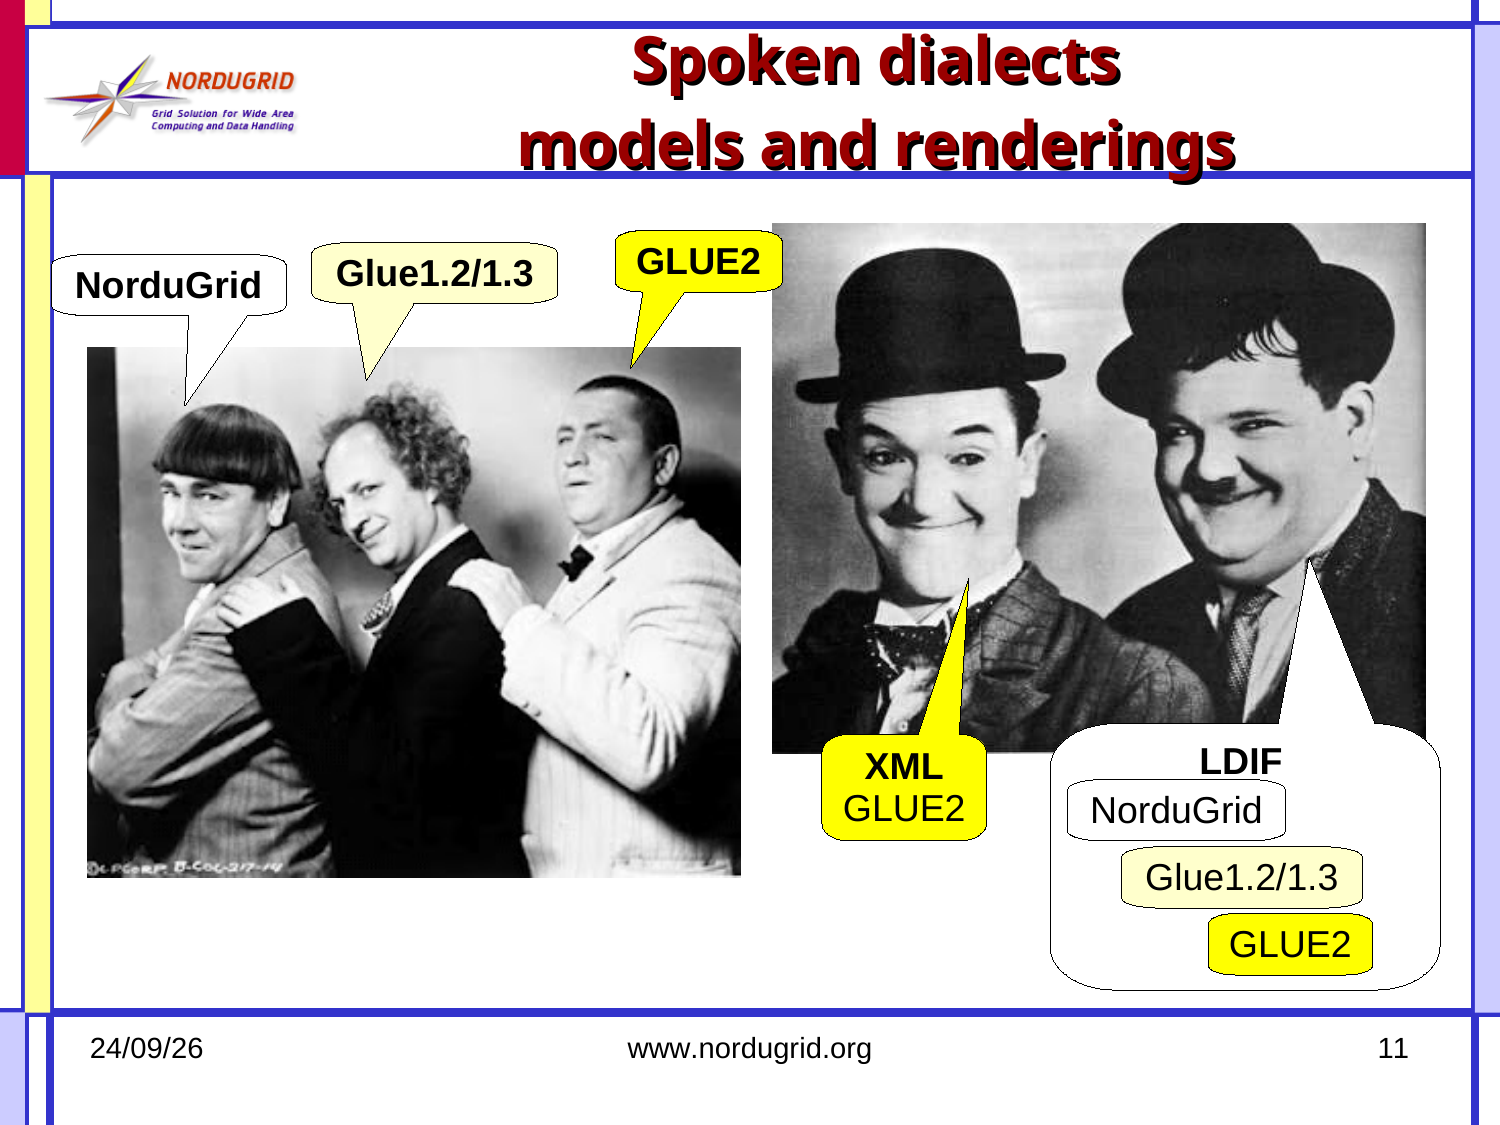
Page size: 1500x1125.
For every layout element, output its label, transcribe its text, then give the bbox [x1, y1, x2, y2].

text_box Glue1.2/1.3 [311, 242, 558, 381]
text_box NorduGrid [1067, 779, 1286, 841]
text_box XML GLUE2 [821, 578, 987, 841]
picture [40, 49, 301, 148]
text_box Glue1.2/1.3 [1121, 846, 1363, 909]
text_box GLUE2 [1208, 913, 1373, 976]
picture [772, 223, 1426, 754]
text_box LDIF [1184, 732, 1380, 790]
picture [87, 347, 741, 878]
title Spoken dialects models and renderings [324, 17, 1428, 183]
text_box [1050, 557, 1441, 991]
text_box GLUE2 [615, 230, 783, 369]
text_box NorduGrid [51, 254, 287, 406]
